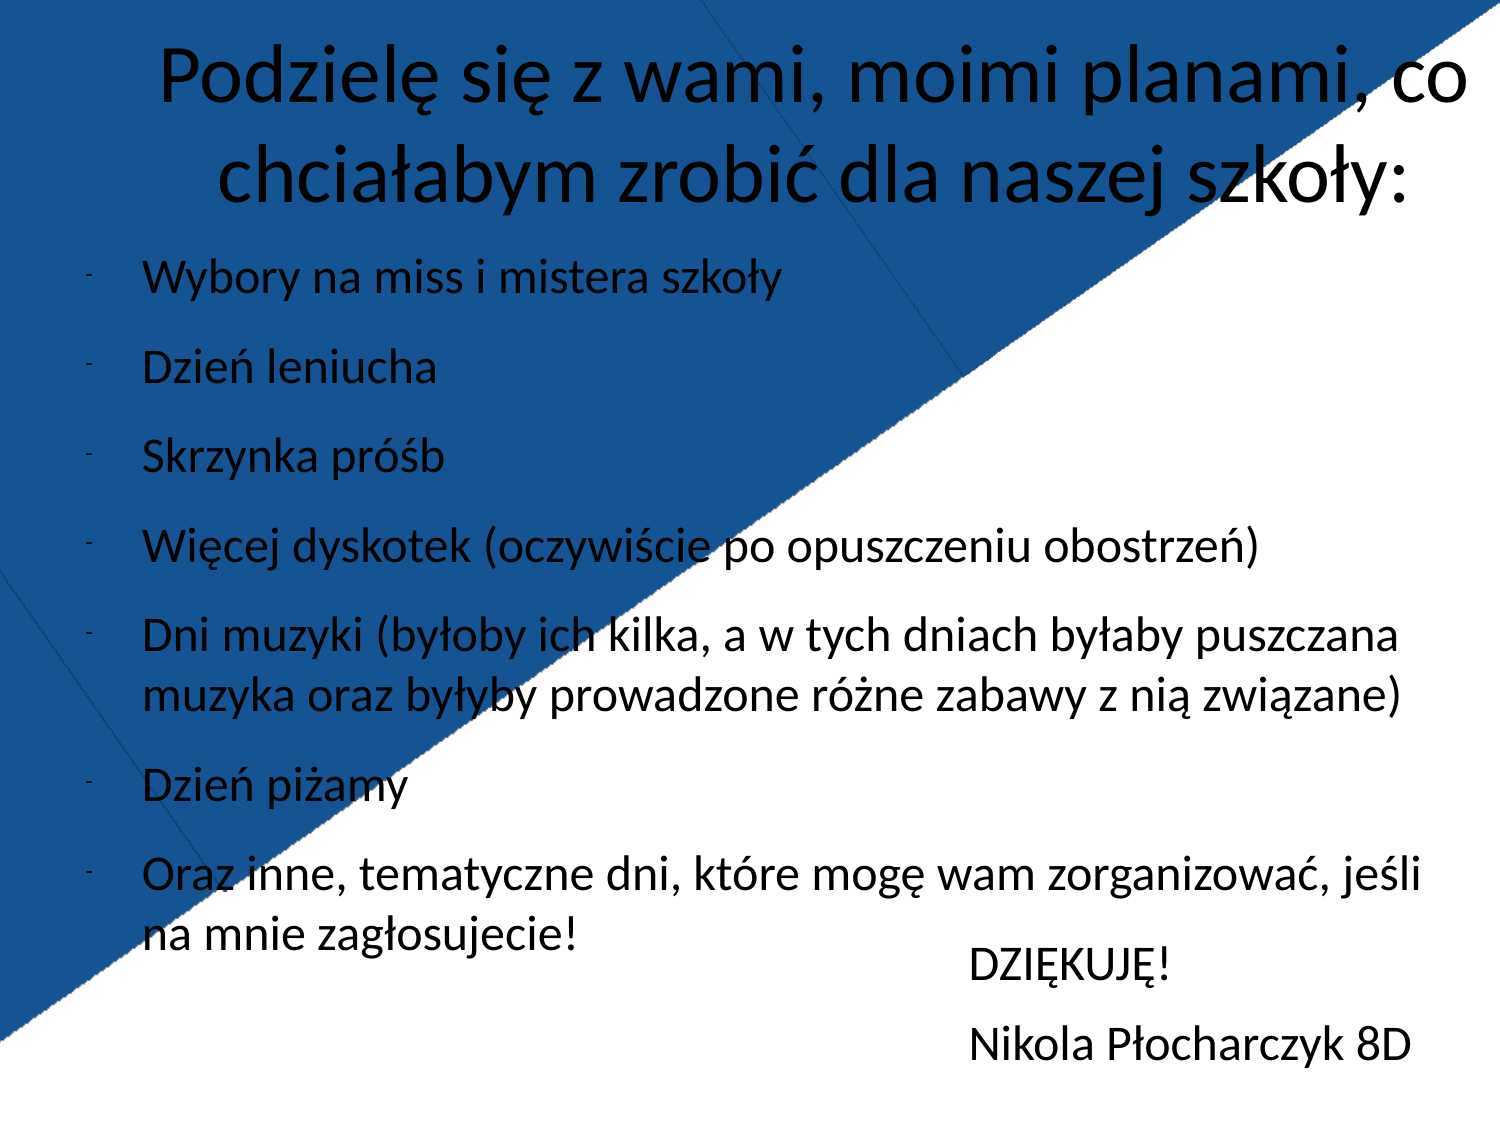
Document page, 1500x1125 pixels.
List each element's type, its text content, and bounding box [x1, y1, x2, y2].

title Podzielę się z wami, moimi planami, co chciałabym zrobić dla naszej szkoły: [141, 11, 1489, 253]
picture [0, 0, 1500, 1041]
list DZIĘKUJĘ! Nikola Płocharczyk 8D [897, 943, 1500, 1125]
list Wybory na miss i mistera szkoły Dzień leniucha Skrzynka próśb Więcej dyskotek (oczywiście po opuszczeniu obostrzeń) Dni muzyki (byłoby ich kilka, a w tych dniach byłaby puszczana muzyka oraz byłyby prowadzone różne zabawy z nią związane) Dzień piżamy Oraz inne, tematyczne dni, które mogę wam zorganizować, jeśli na mnie zagłosujecie! [70, 236, 1453, 944]
